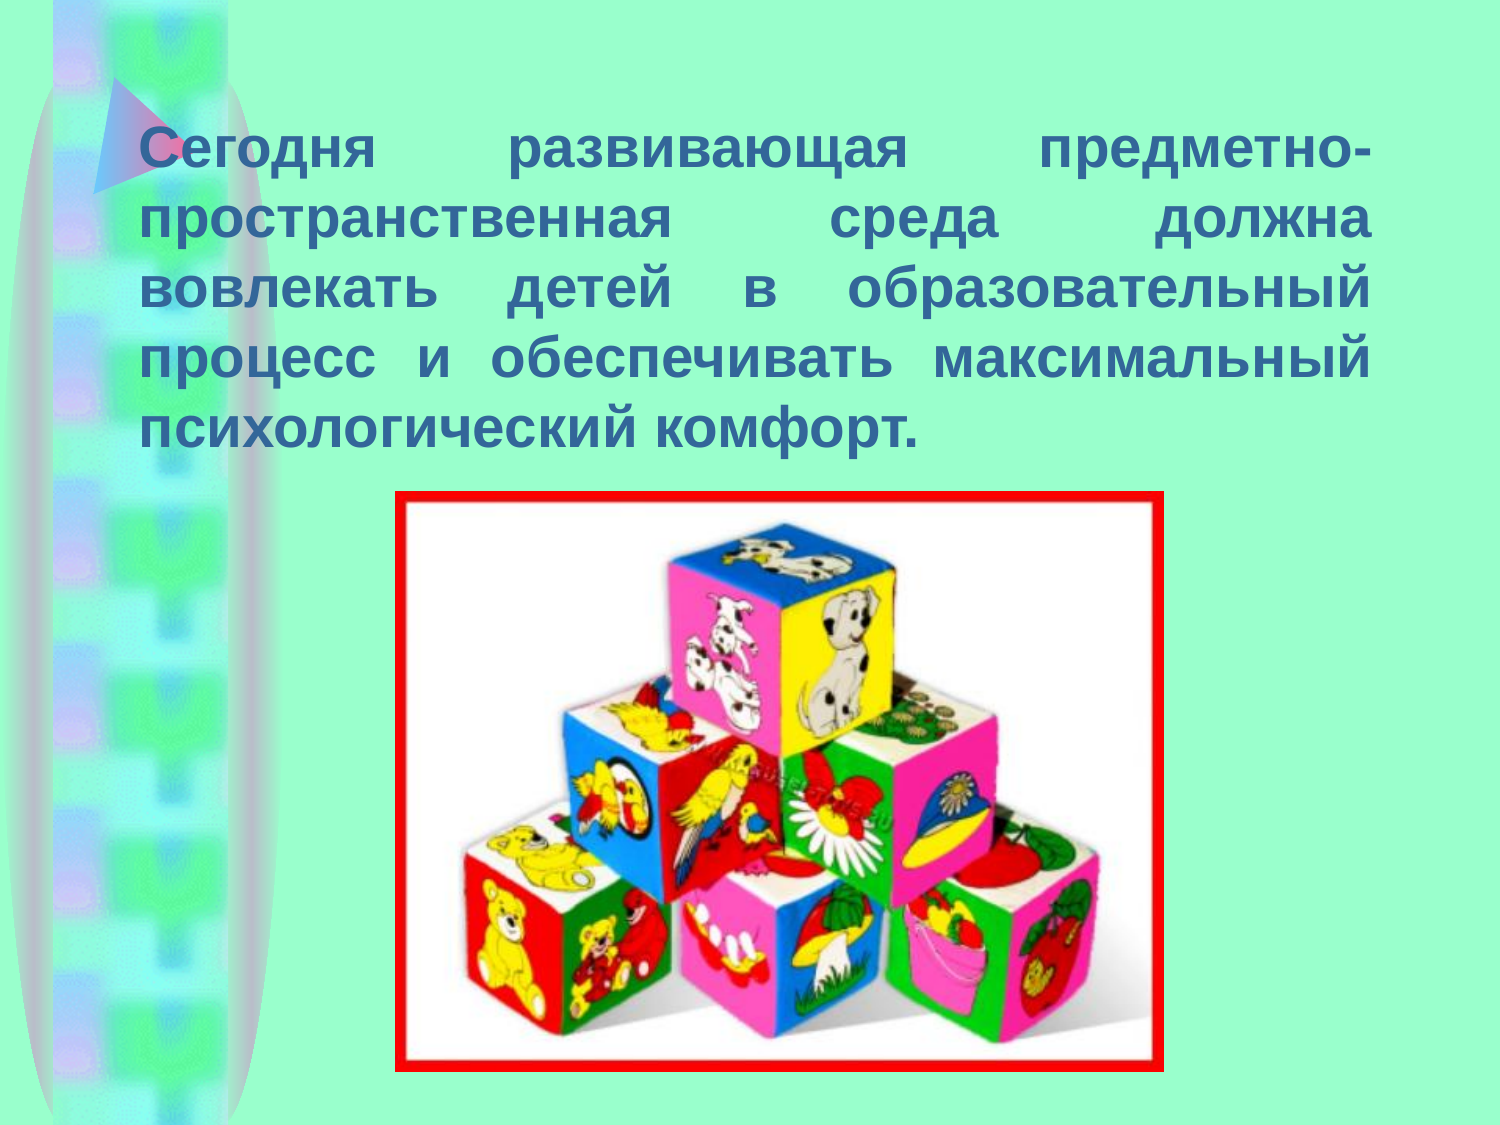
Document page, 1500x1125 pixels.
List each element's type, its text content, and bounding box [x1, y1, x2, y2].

picture [53, 0, 229, 1125]
picture [395, 491, 1164, 1072]
text_box Сегодня развивающая предметно-пространственная среда должна вовлекать детей в образовательный процесс и обеспечивать максимальный психологический комфорт. [123, 102, 1388, 467]
